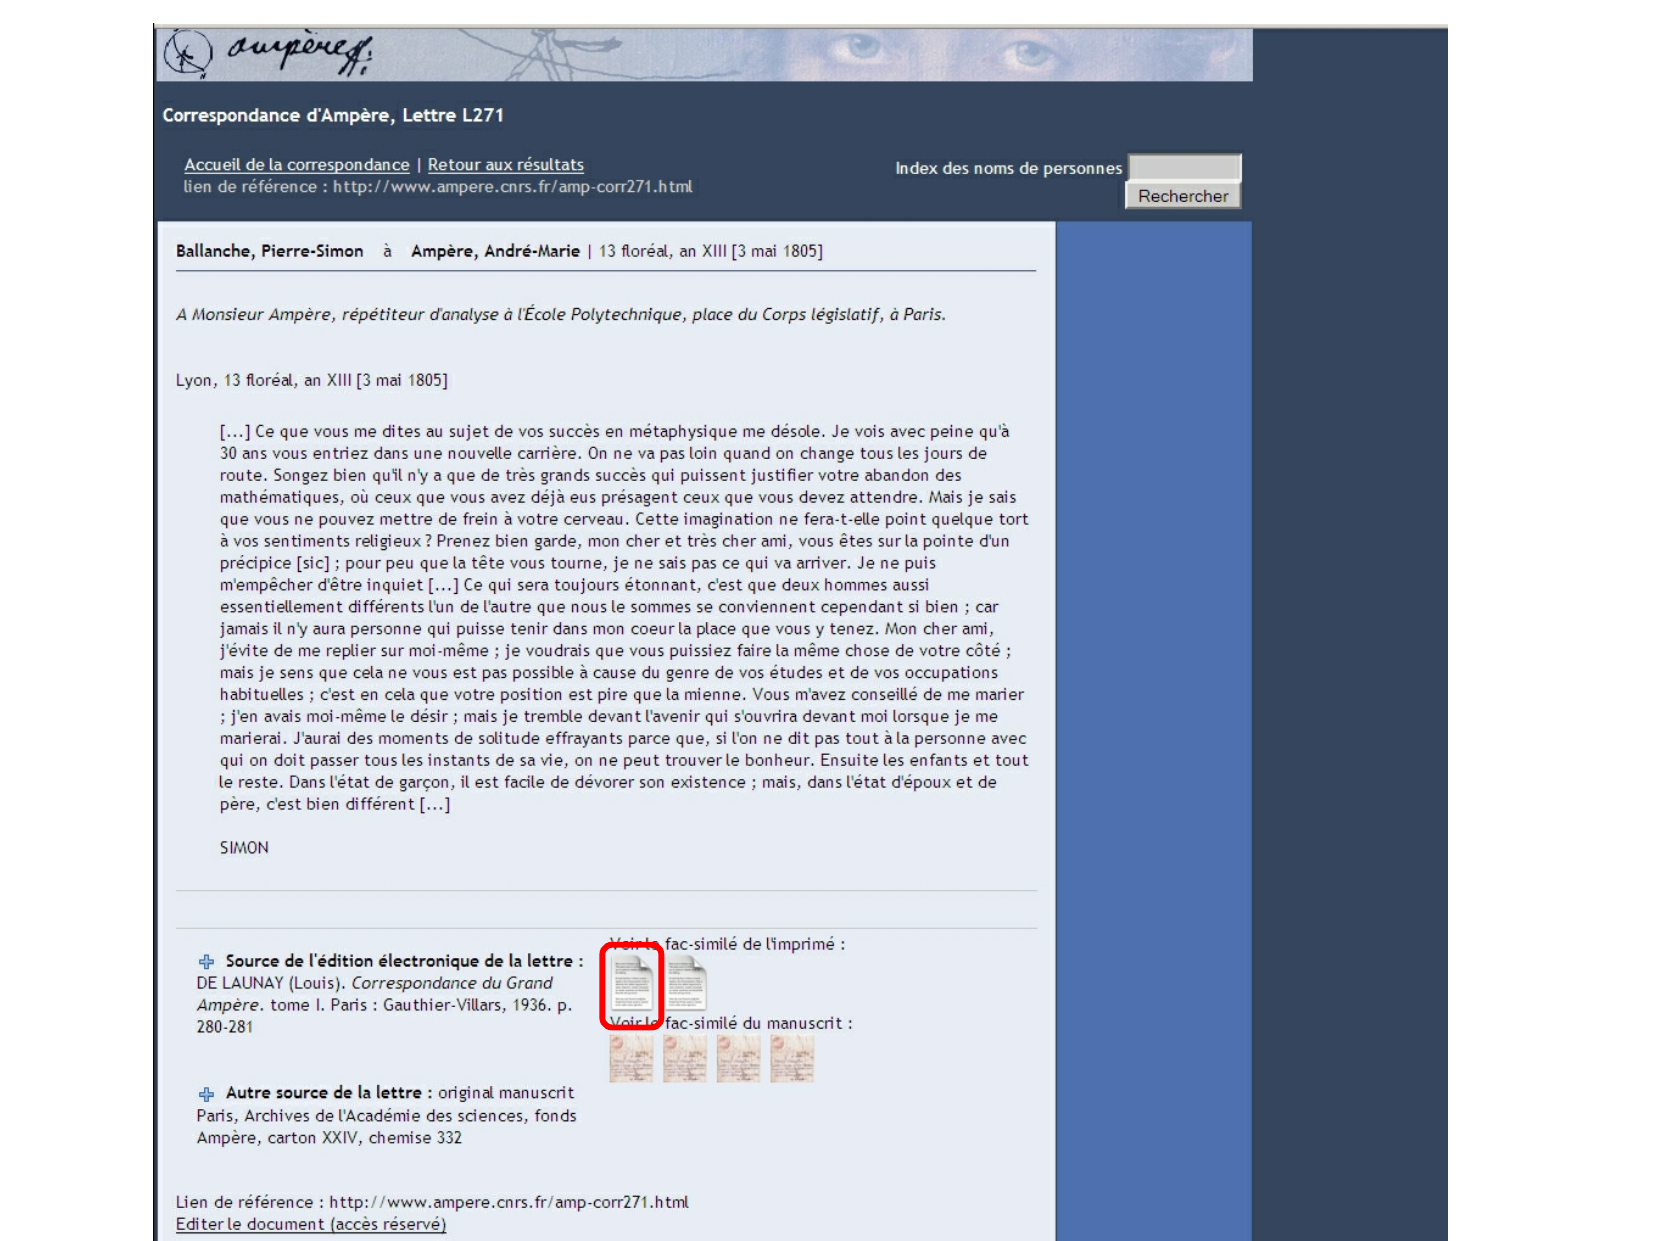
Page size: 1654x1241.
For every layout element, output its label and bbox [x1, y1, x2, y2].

picture [153, 23, 1448, 1241]
